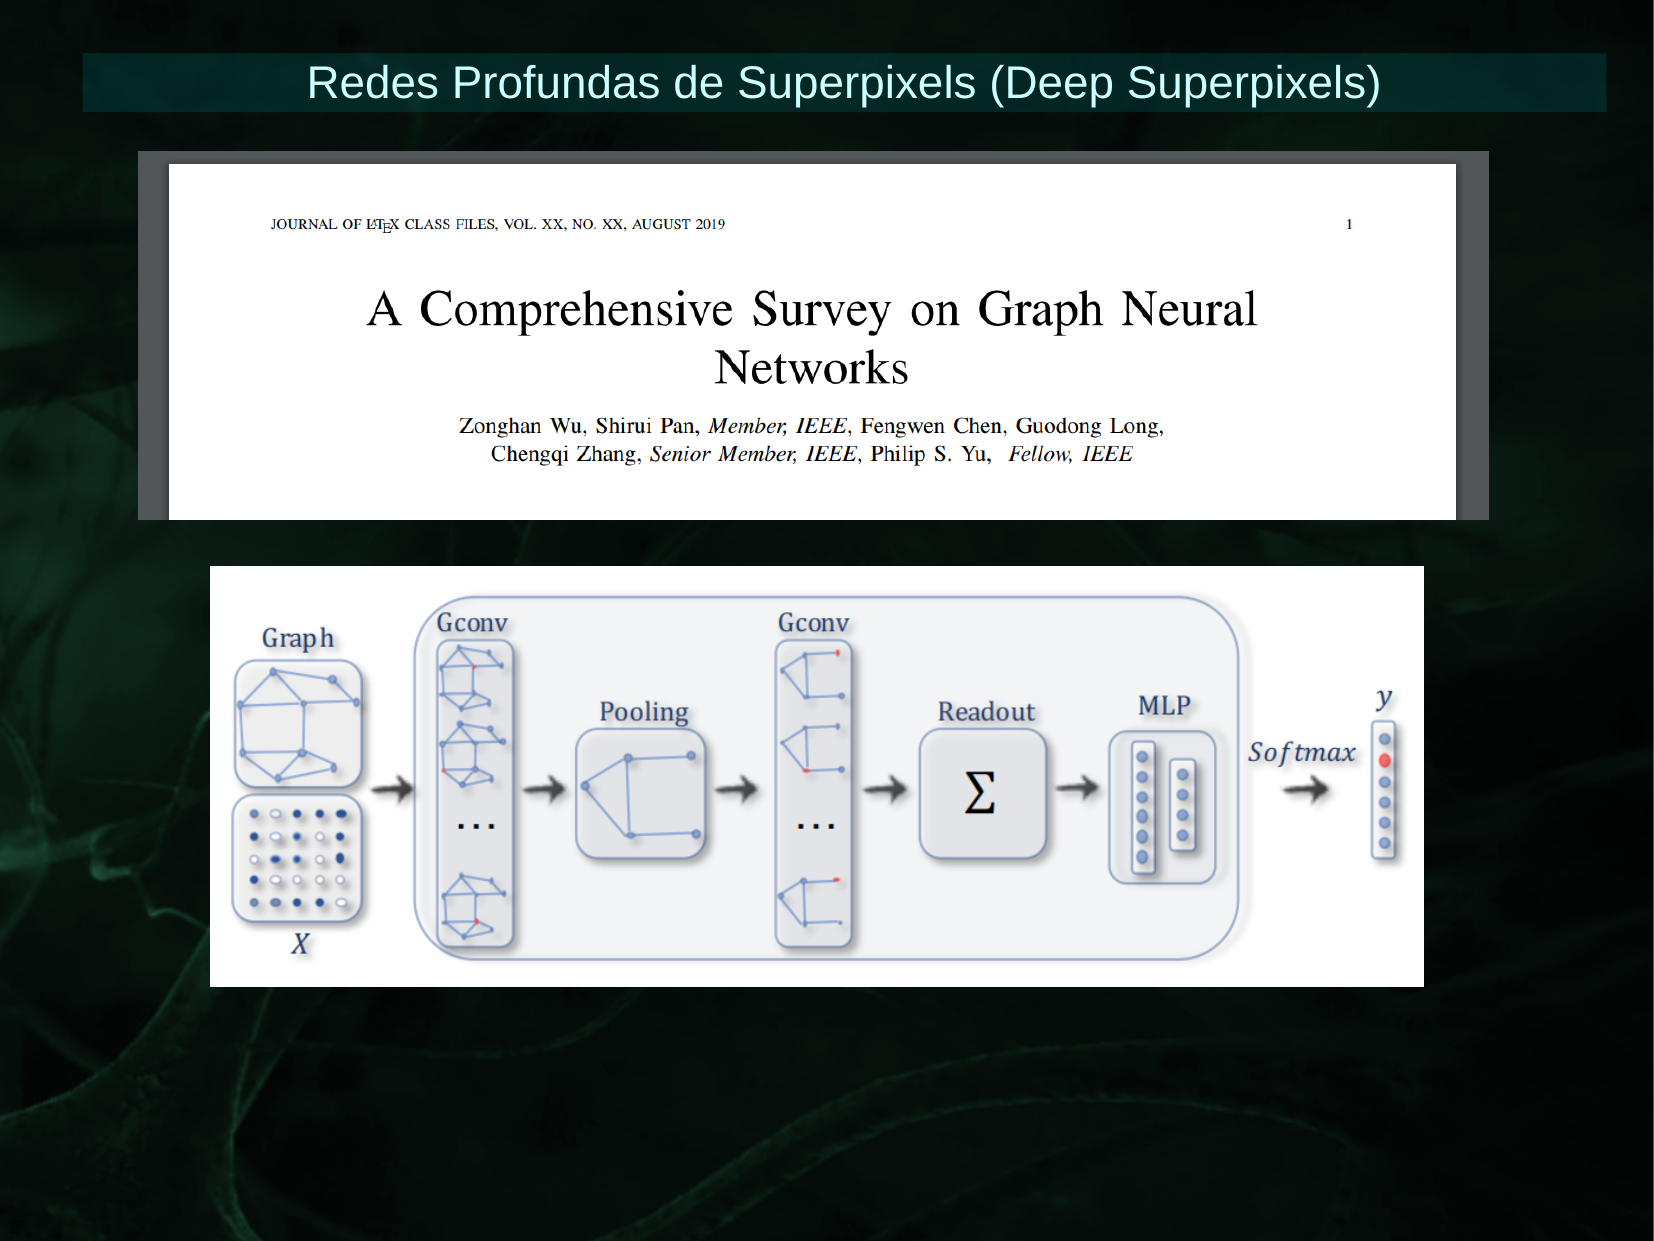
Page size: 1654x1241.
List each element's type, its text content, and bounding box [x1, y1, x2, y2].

text_box Redes Profundas de Superpixels (Deep Superpixels) [82, 53, 1607, 113]
picture [0, 0, 1654, 1241]
